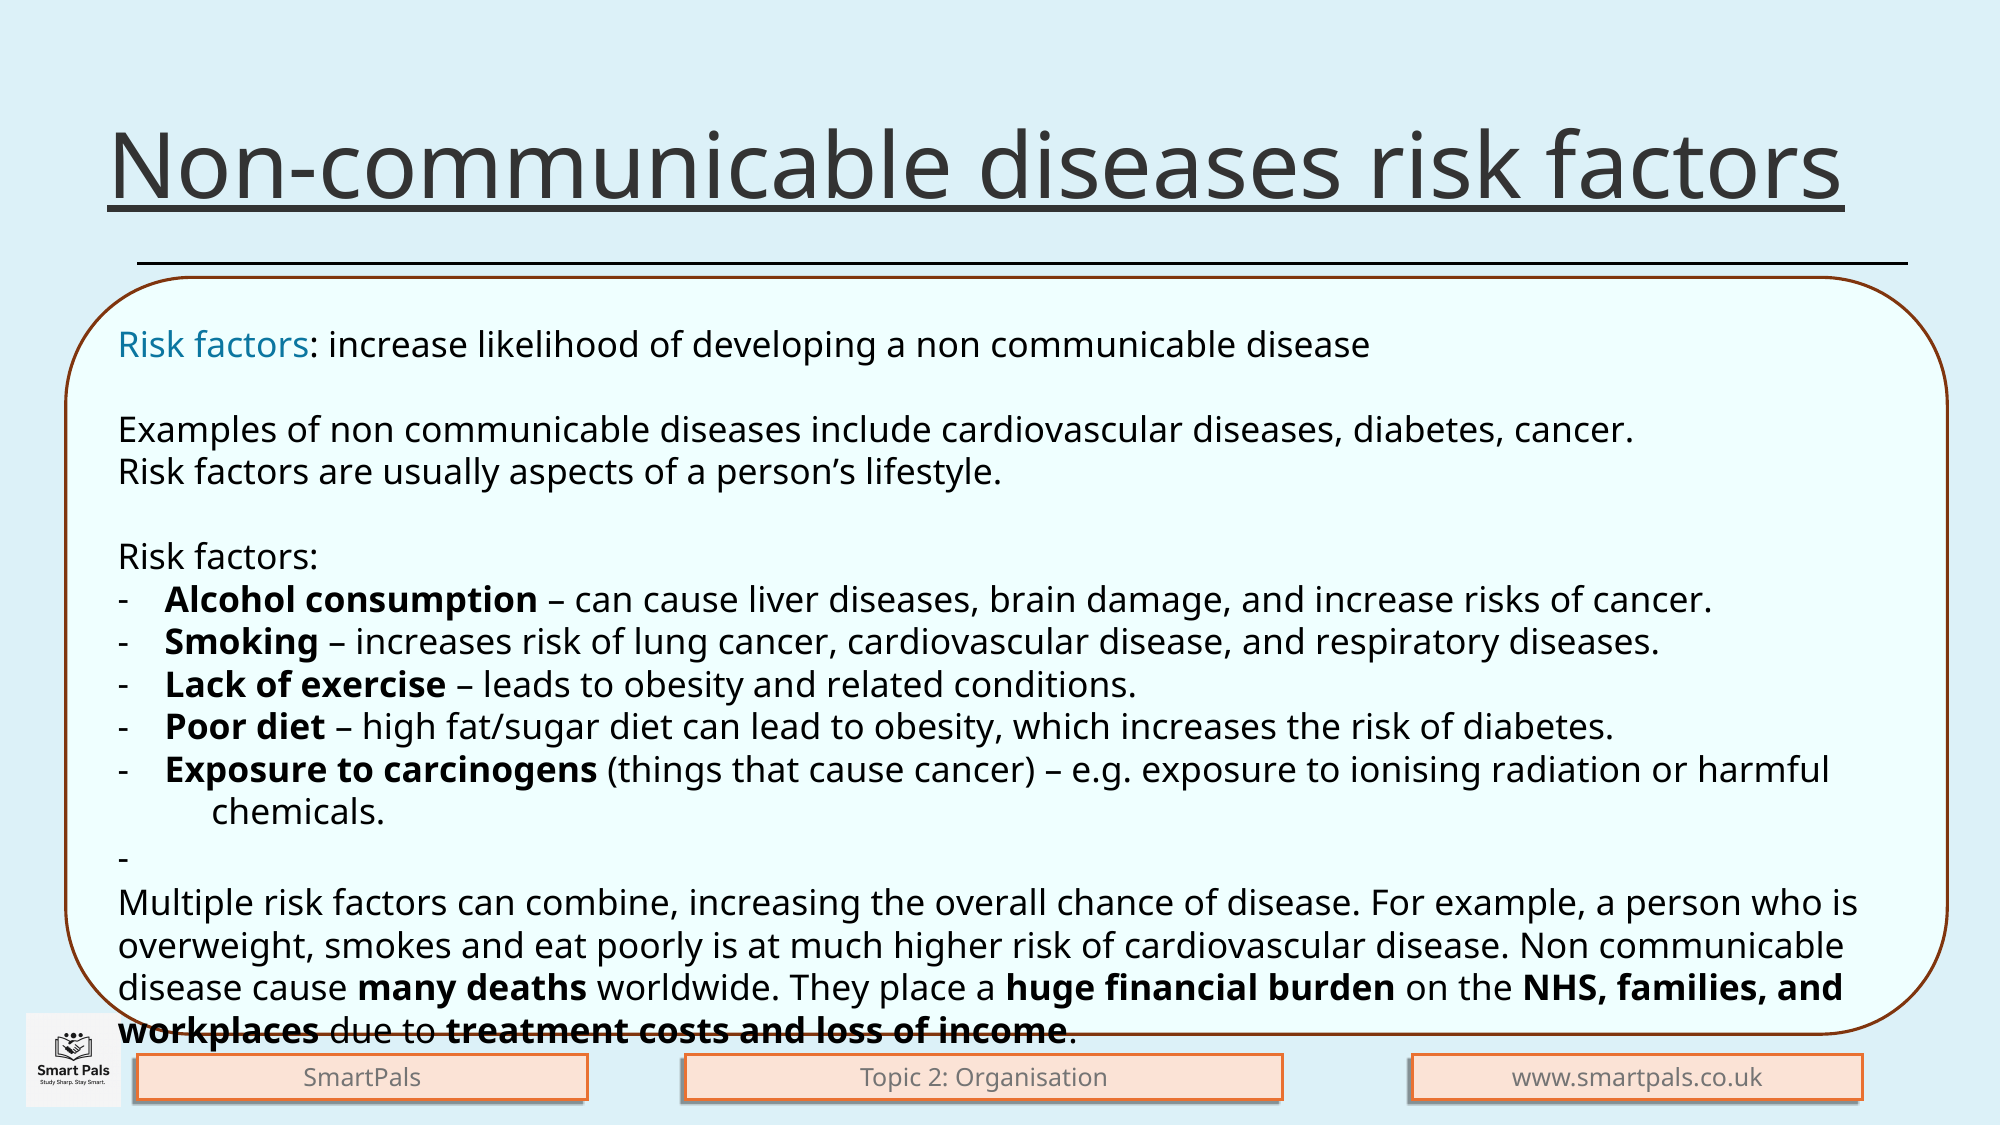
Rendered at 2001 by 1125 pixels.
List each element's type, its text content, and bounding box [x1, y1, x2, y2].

text_box Risk factors: increase likelihood of developing a non communicable disease Examples of non communicable diseases include cardiovascular diseases, diabetes, cancer. Risk factors are usually aspects of a person’s lifestyle. Risk factors: Alcohol consumption – can cause liver diseases, brain damage, and increase risks of cancer. Smoking – increases risk of lung cancer, cardiovascular disease, and respiratory diseases. Lack of exercise – leads to obesity and related conditions. Poor diet – high fat/sugar diet can lead to obesity, which increases the risk of diabetes. Exposure to carcinogens (things that cause cancer) – e.g. exposure to ionising radiation or harmful chemicals. Multiple risk factors can combine, increasing the overall chance of disease. For example, a person who is overweight, smokes and eat poorly is at much higher risk of cardiovascular disease. Non communicable disease cause many deaths worldwide. They place a huge financial burden on the NHS, families, and workplaces due to treatment costs and loss of income. [65, 277, 1948, 1035]
title Non-communicable diseases risk factors [92, 59, 1908, 278]
